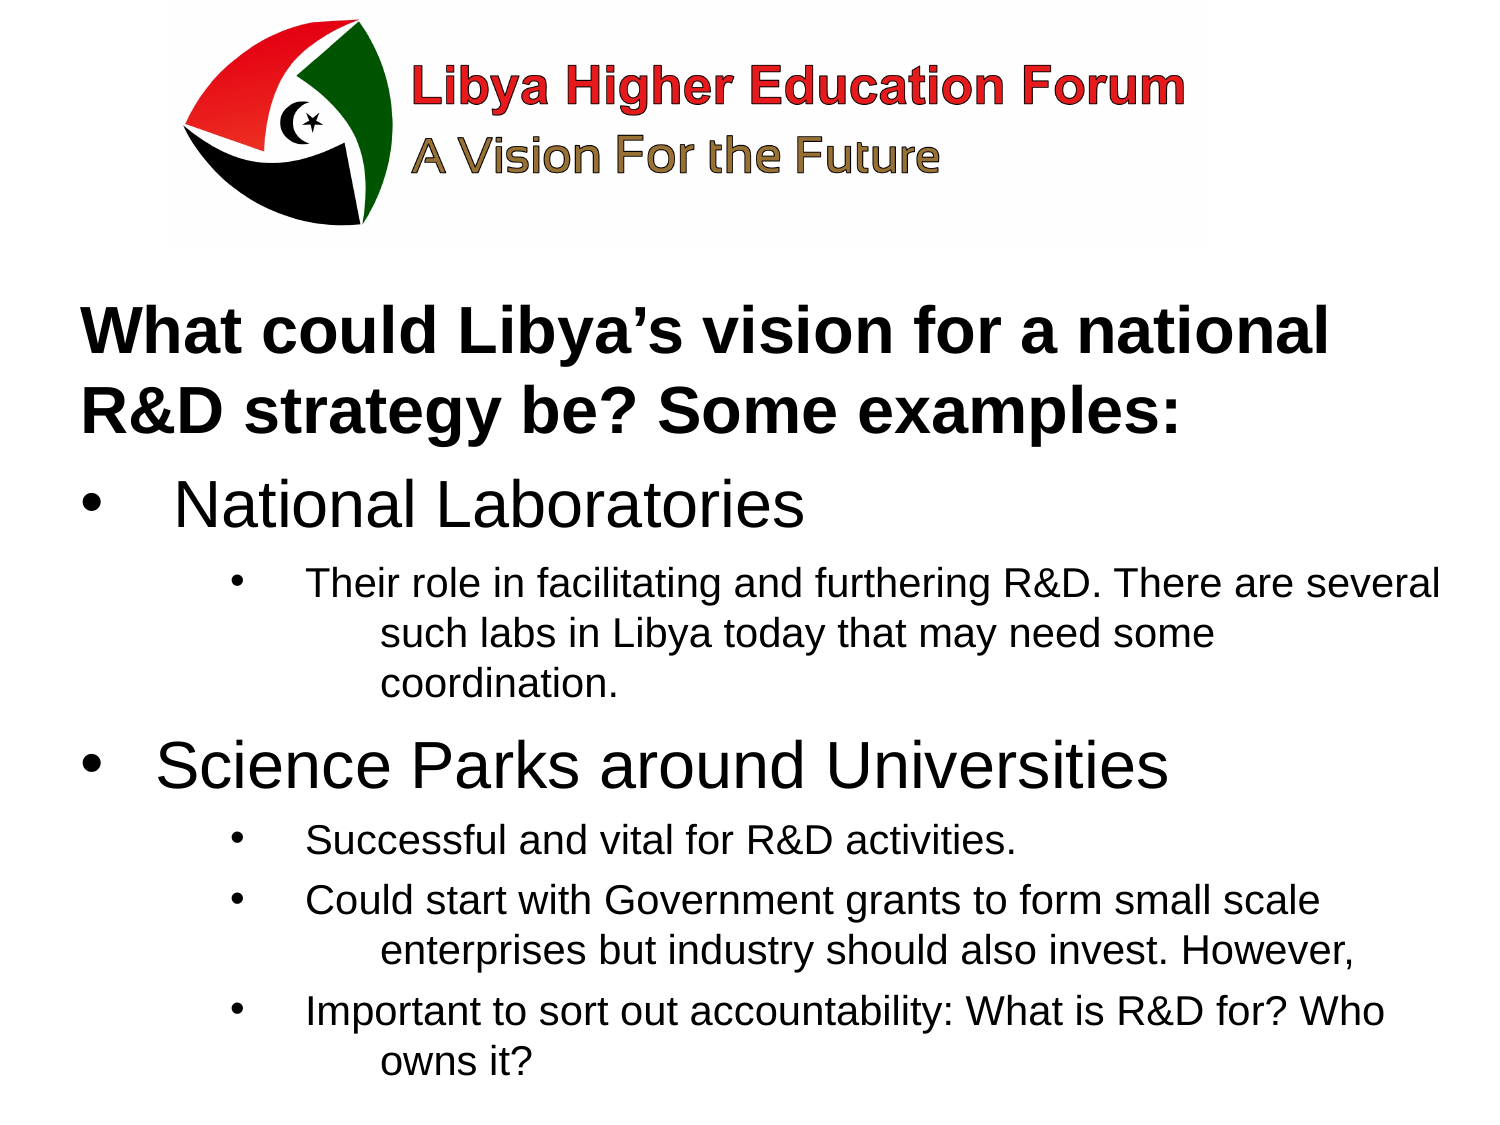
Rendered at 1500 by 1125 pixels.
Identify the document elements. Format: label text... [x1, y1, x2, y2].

picture [171, 0, 1205, 247]
subtitle What could Libya’s vision for a national R&D strategy be? Some examples: National Laboratories Their role in facilitating and furthering R&D. There are several such labs in Libya today that may need some coordination. Science Parks around Universities Successful and vital for R&D activities. Could start with Government grants to form small scale enterprises but industry should also invest. However, Important to sort out accountability: What is R&D for? Who owns it? [64, 278, 1459, 1071]
